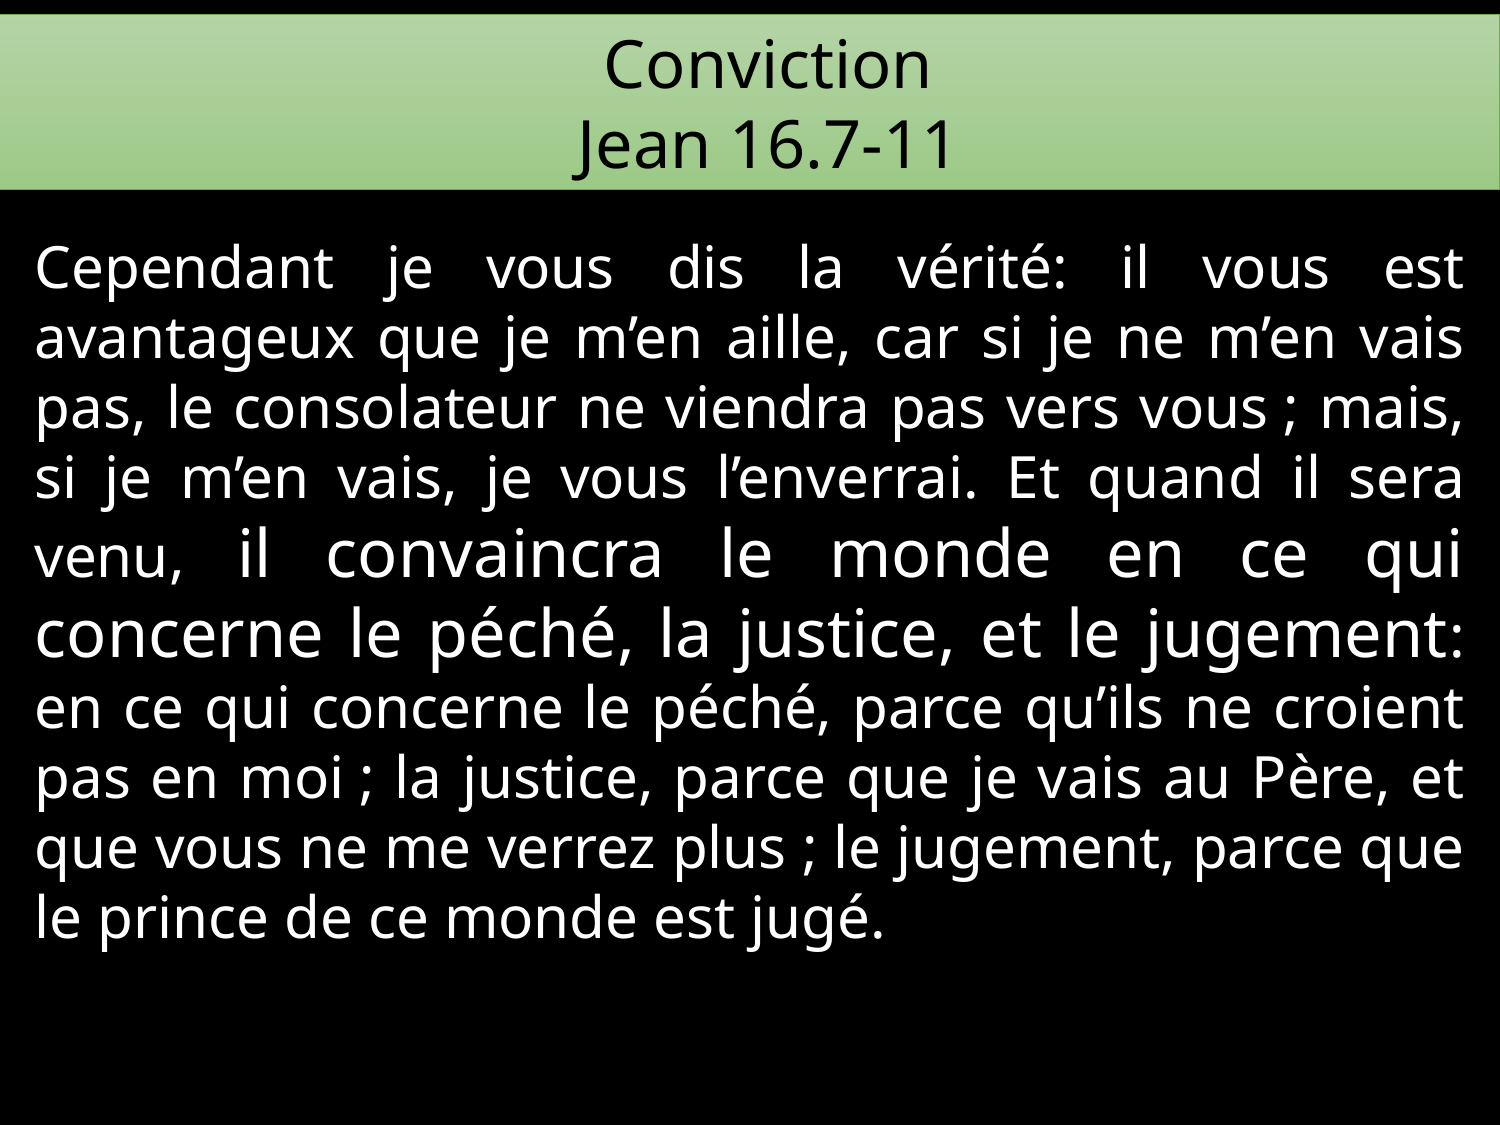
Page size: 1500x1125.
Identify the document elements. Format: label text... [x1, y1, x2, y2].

text_box Conviction Jean 16.7-11 [0, 14, 1500, 190]
text_box Cependant je vous dis la vérité: il vous est avantageux que je m’en aille, car si je ne m’en vais pas, le consolateur ne viendra pas vers vous ; mais, si je m’en vais, je vous l’enverrai. Et quand il sera venu, il convaincra le monde en ce qui concerne le péché, la justice, et le jugement: en ce qui concerne le péché, parce qu’ils ne croient pas en moi ; la justice, parce que je vais au Père, et que vous ne me verrez plus ; le jugement, parce que le prince de ce monde est jugé. [20, 223, 1480, 958]
